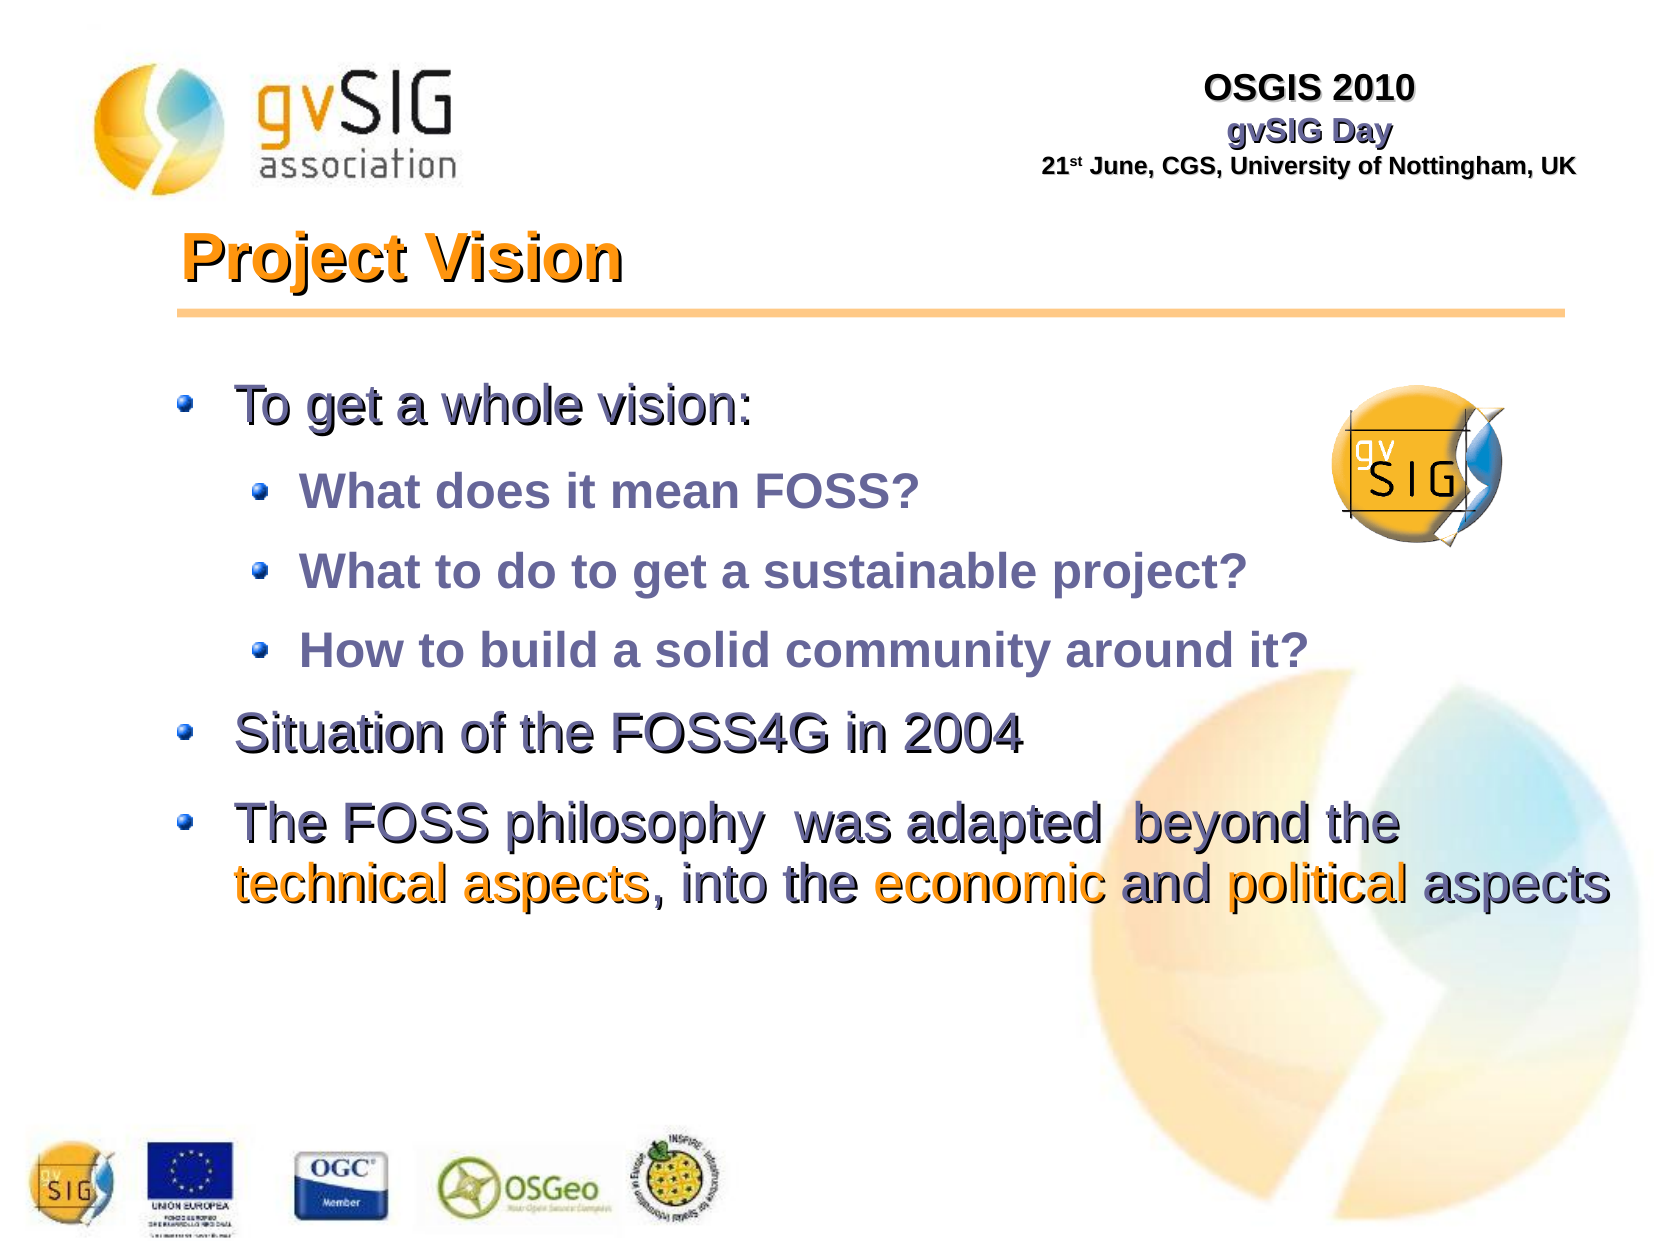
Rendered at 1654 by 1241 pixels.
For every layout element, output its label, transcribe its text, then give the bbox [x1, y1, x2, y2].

picture [1, 0, 1654, 1241]
text_box Project Vision [165, 211, 916, 302]
list To get a whole vision: What does it mean FOSS? What to do to get a sustainable project? How to build a solid community around it? Situation of the FOSS4G in 2004 The FOSS philosophy was adapted beyond the technical aspects, into the economic and political aspects [177, 283, 1625, 1199]
